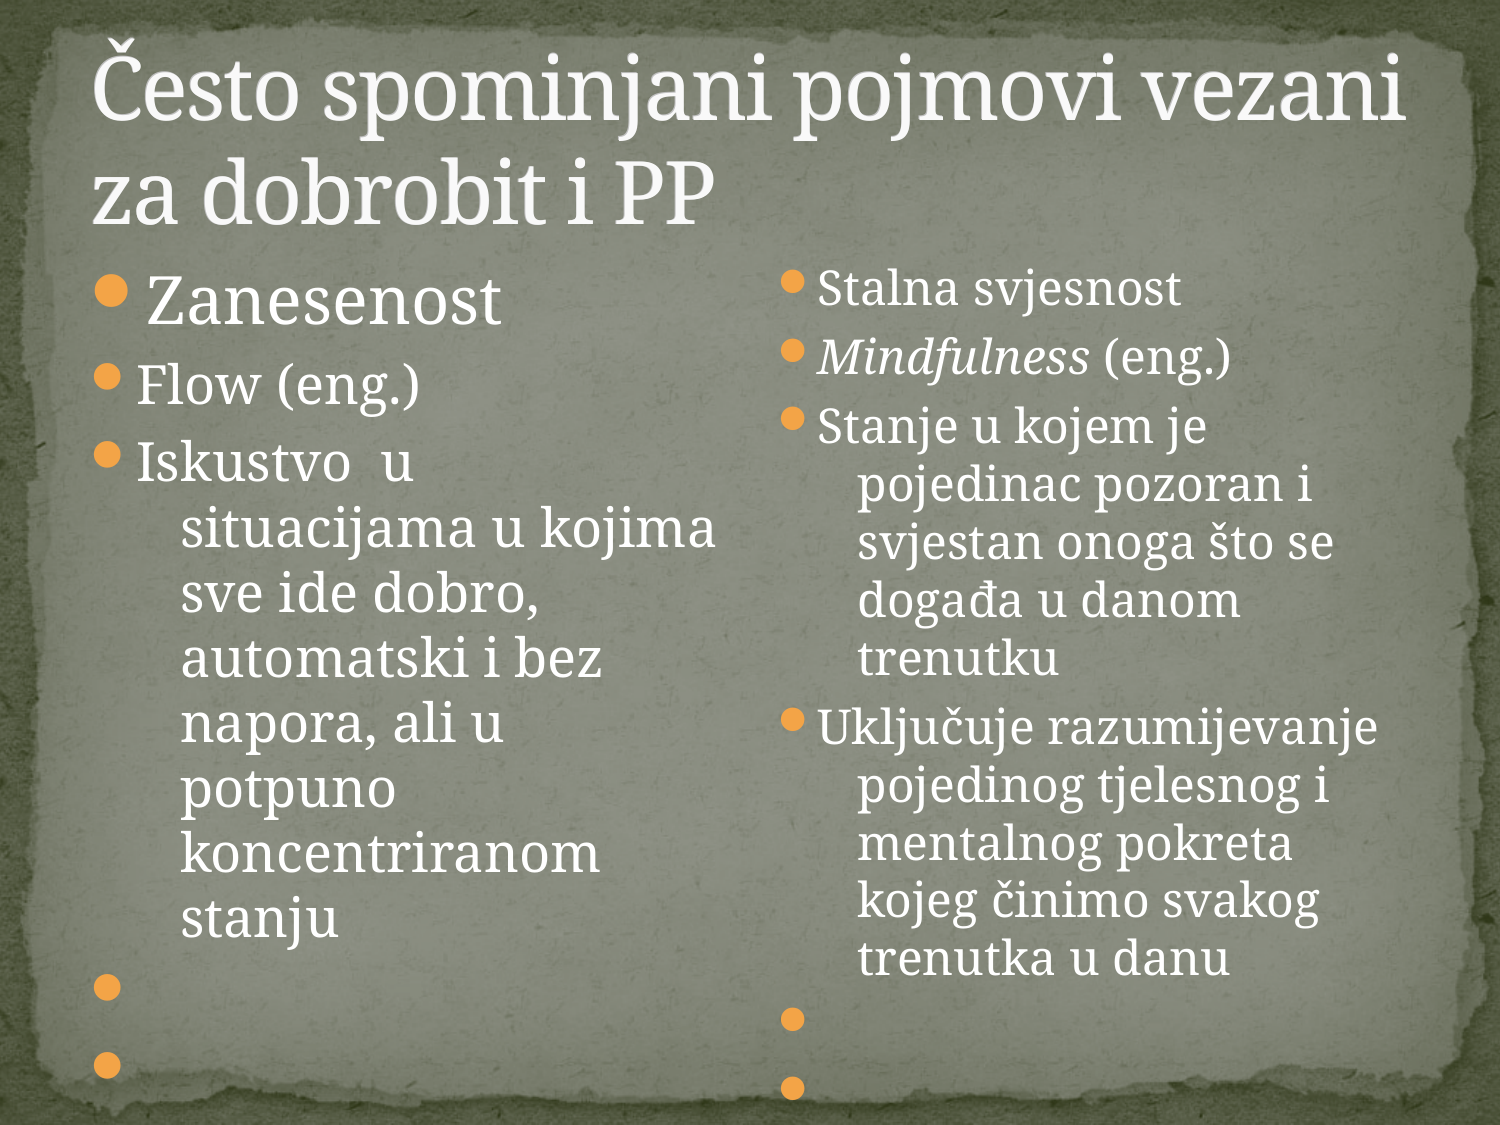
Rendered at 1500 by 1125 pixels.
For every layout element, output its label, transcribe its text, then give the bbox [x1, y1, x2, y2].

list Zanesenost Flow (eng.) Iskustvo u situacijama u kojima sve ide dobro, automatski i bez napora, ali u potpuno koncentriranom stanju [75, 249, 742, 1000]
title Često spominjani pojmovi vezani za dobrobit i PP [75, 24, 1426, 225]
list Stalna svjesnost Mindfulness (eng.) Stanje u kojem je pojedinac pozoran i svjestan onoga što se događa u danom trenutku Uključuje razumijevanje pojedinog tjelesnog i mentalnog pokreta kojeg činimo svakog trenutka u danu [762, 249, 1429, 1000]
